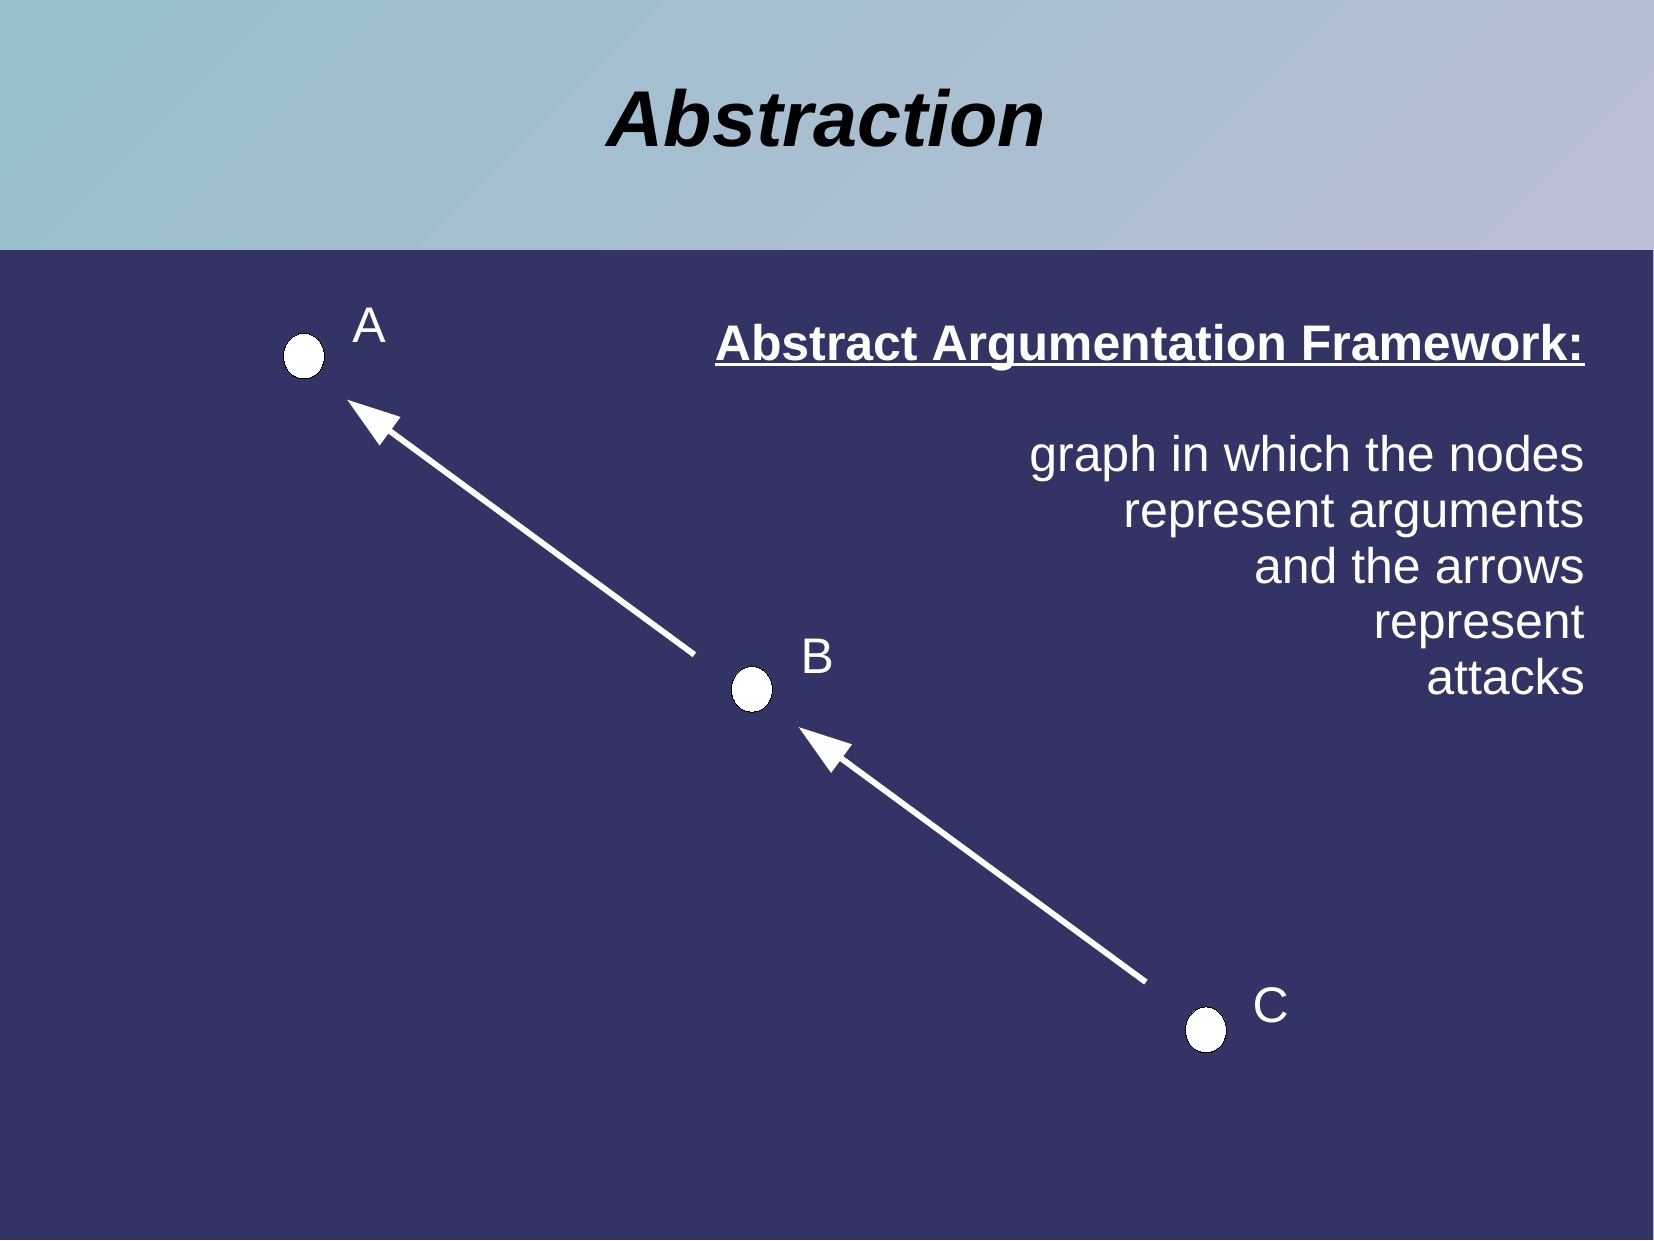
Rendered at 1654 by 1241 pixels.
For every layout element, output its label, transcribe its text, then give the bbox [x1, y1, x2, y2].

text_box [1185, 1006, 1227, 1053]
text_box [283, 333, 325, 379]
text_box A [352, 297, 400, 441]
text_box Abstract Argumentation Framework: graph in which the nodes represent arguments and the arrows represent attacks [679, 315, 1585, 812]
text_box C [1252, 977, 1331, 1129]
title Abstraction [0, 15, 1654, 223]
